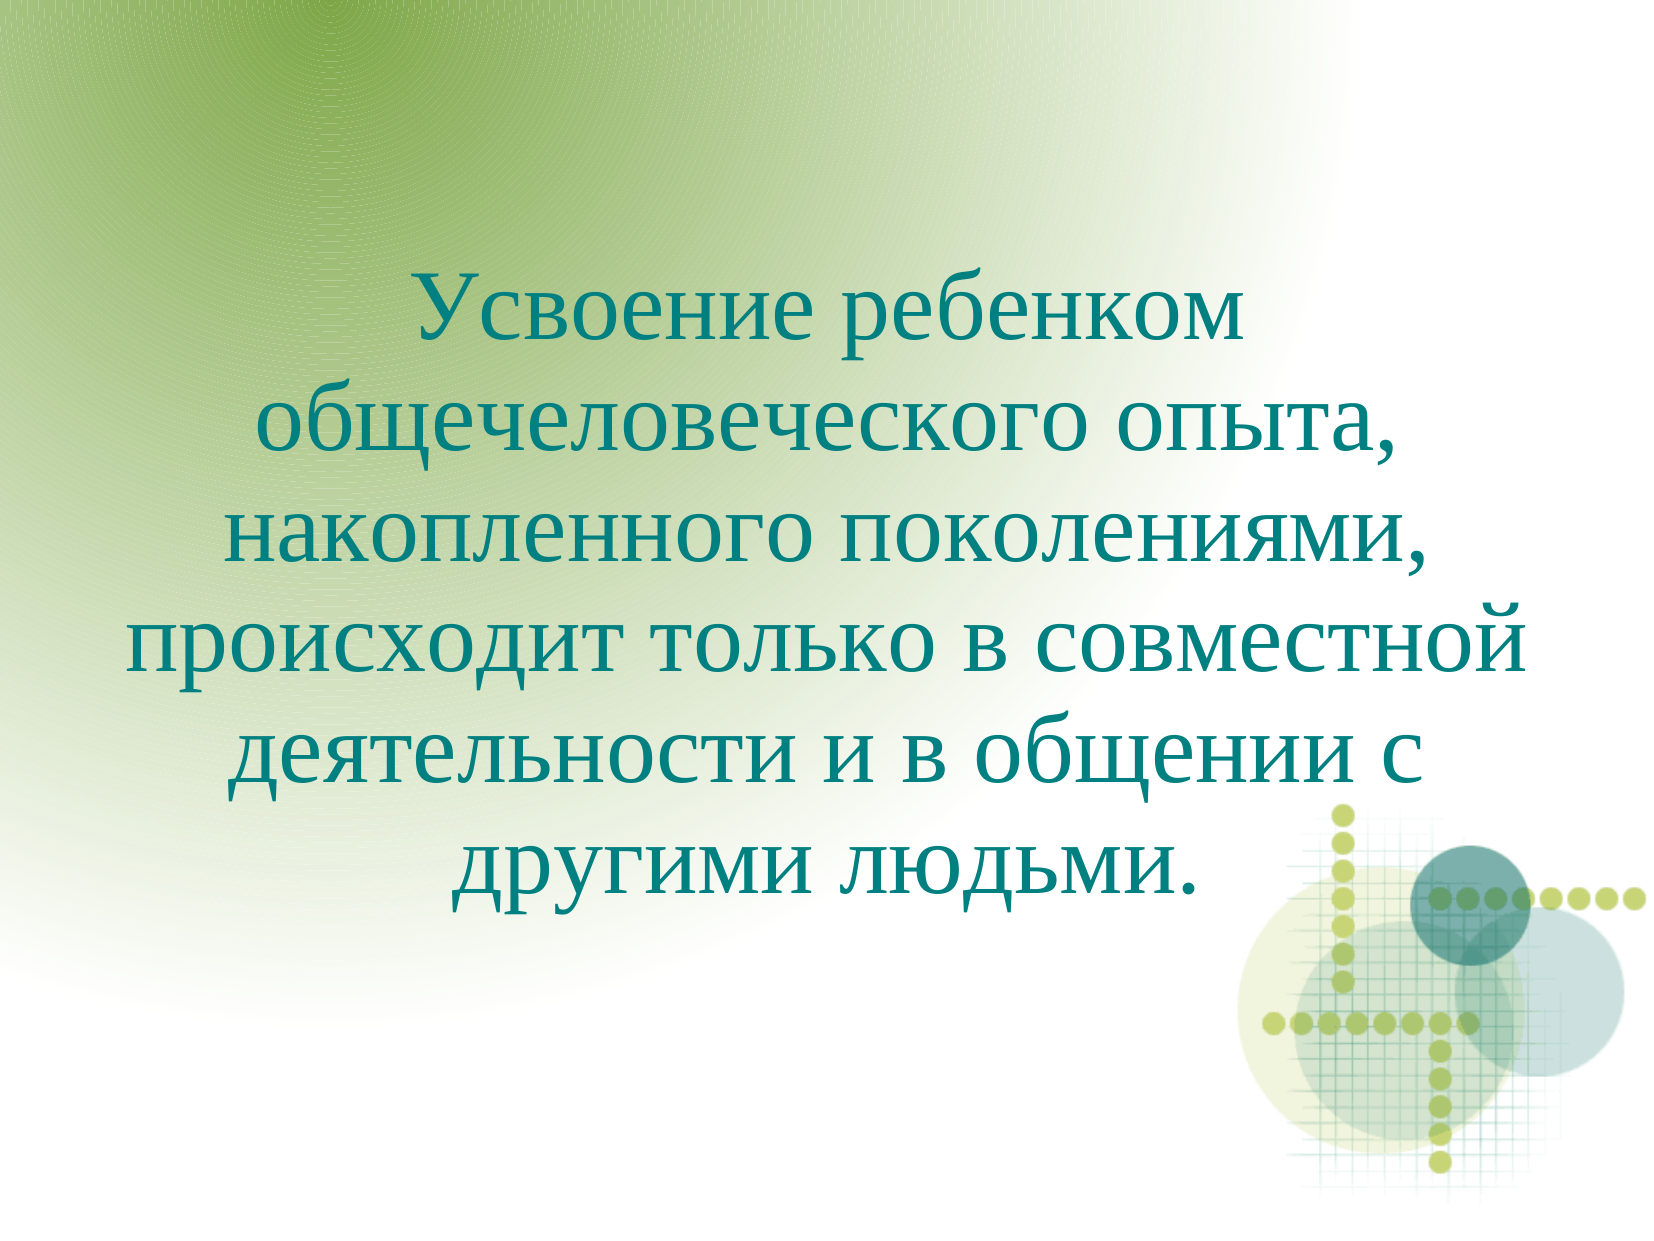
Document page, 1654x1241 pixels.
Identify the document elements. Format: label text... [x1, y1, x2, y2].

subtitle Усвоение ребенком общечеловеческого опыта, накопленного поколениями, происходит только в совместной деятельности и в общении с другими людьми. [121, 110, 1534, 1119]
picture [1224, 792, 1654, 1211]
